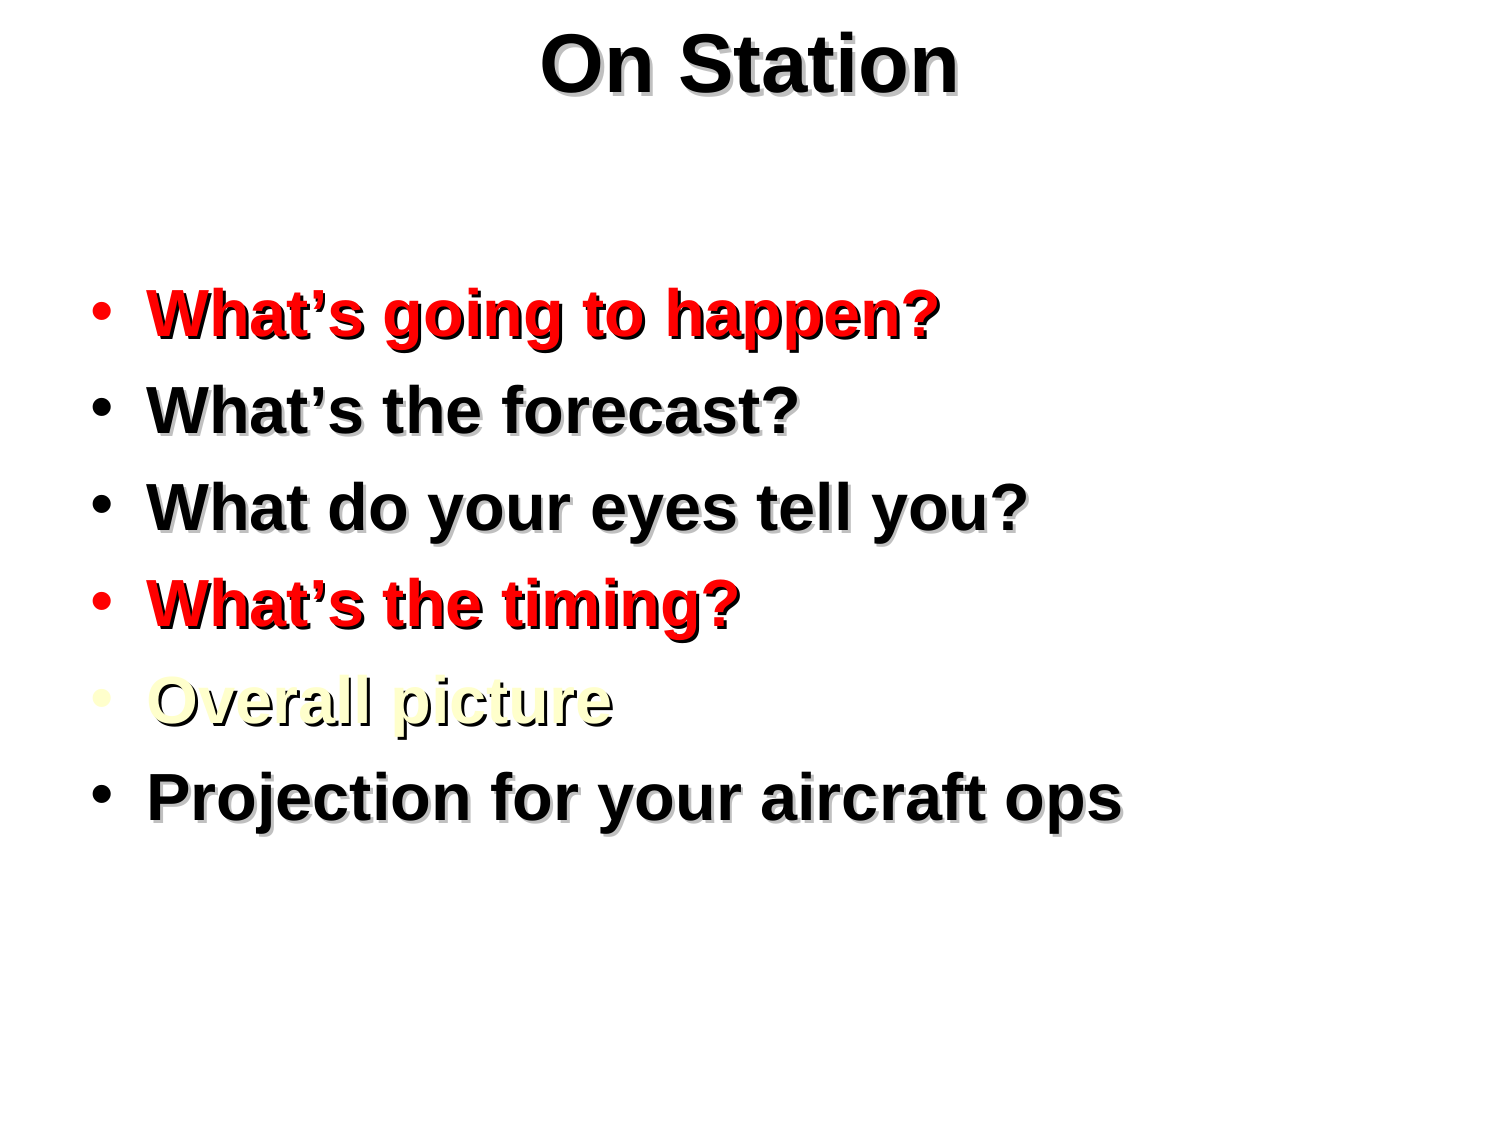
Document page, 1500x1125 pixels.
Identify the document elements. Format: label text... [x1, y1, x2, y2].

list What’s going to happen? What’s the forecast? What do your eyes tell you? What’s the timing? Overall picture Projection for your aircraft ops [75, 262, 1426, 1005]
title On Station [0, 4, 1500, 114]
